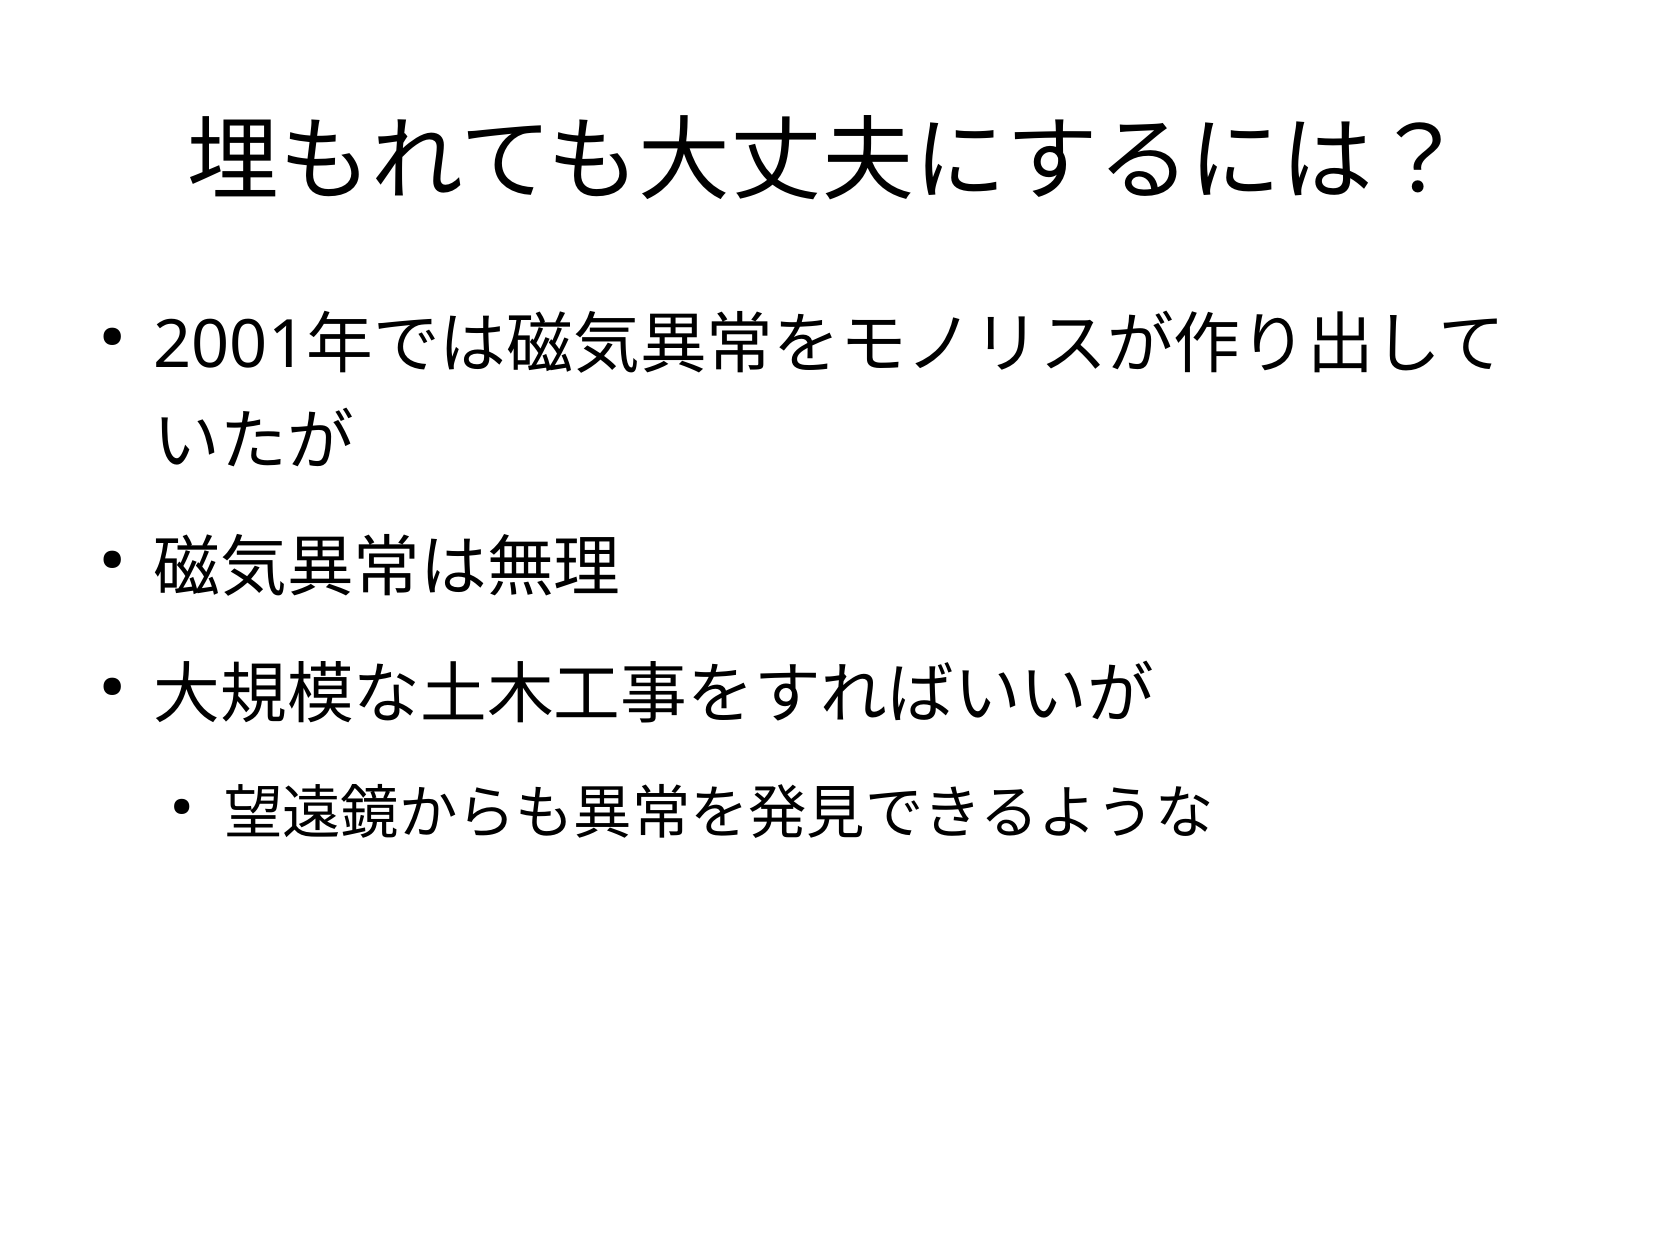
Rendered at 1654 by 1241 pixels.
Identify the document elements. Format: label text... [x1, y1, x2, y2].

list 2001年では磁気異常をモノリスが作り出していたが 磁気異常は無理 大規模な土木工事をすればいいが 望遠鏡からも異常を発見できるような [82, 290, 1571, 1109]
title 埋もれても大丈夫にするには？ [82, 56, 1571, 250]
